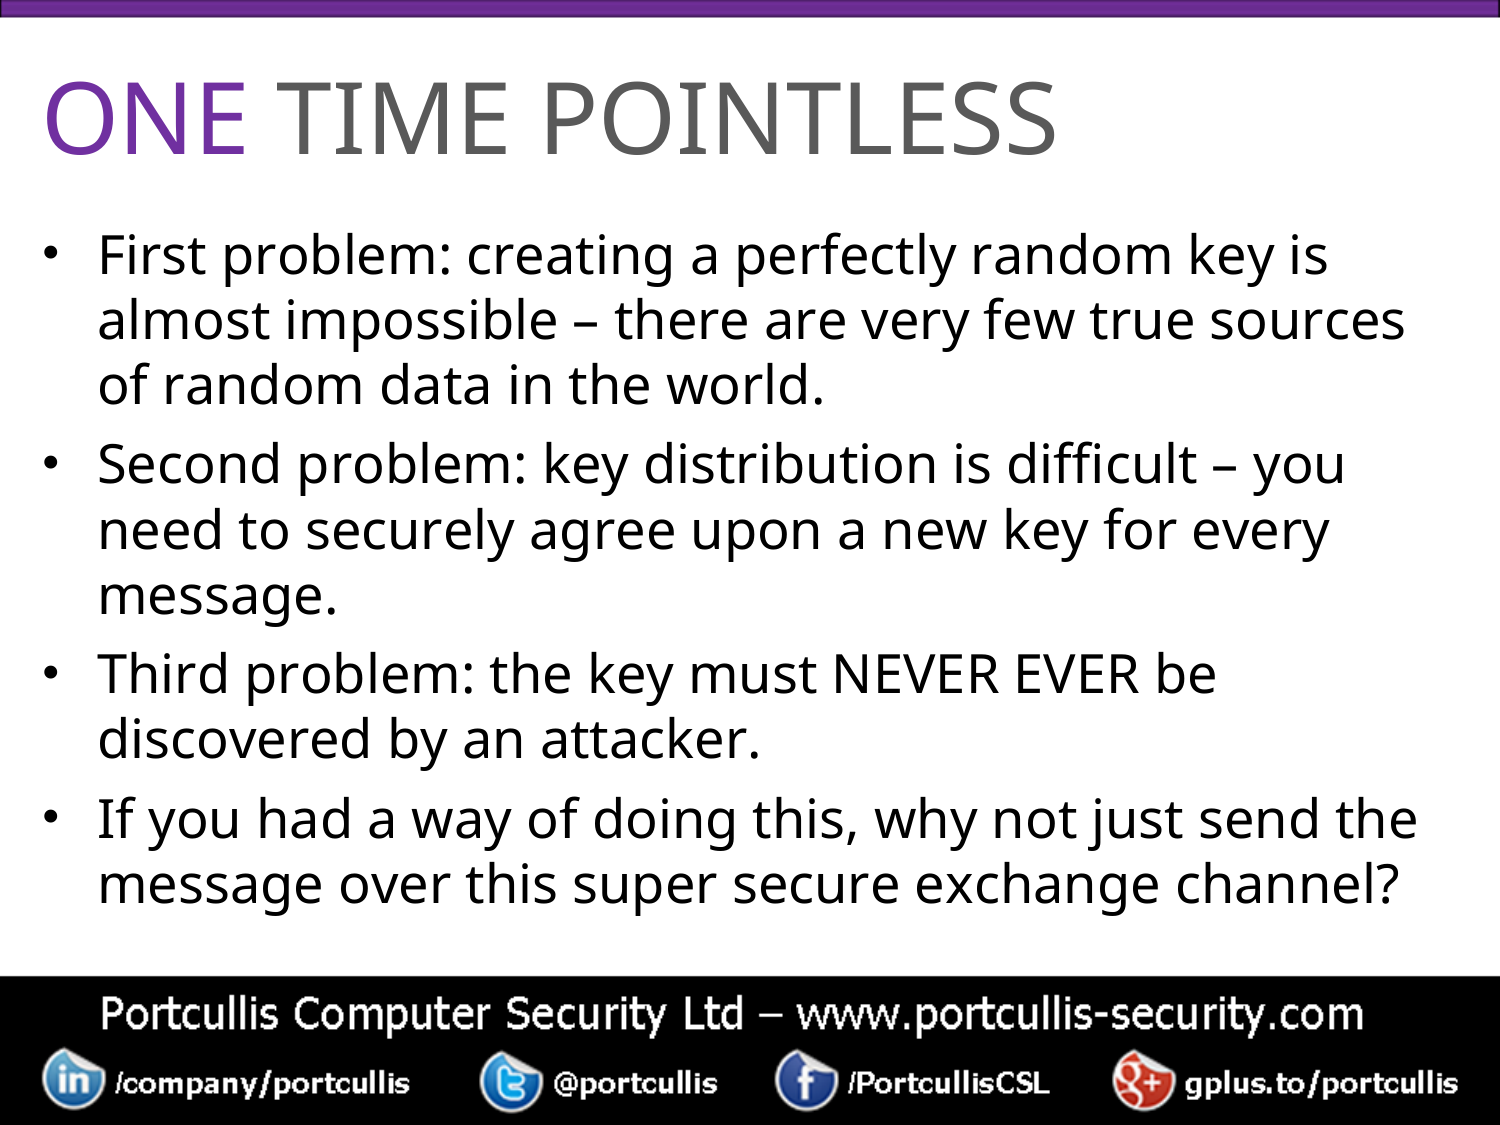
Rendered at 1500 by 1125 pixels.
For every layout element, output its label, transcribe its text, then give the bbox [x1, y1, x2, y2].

list First problem: creating a perfectly random key is almost impossible – there are very few true sources of random data in the world. Second problem: key distribution is difficult – you need to securely agree upon a new key for every message. Third problem: the key must NEVER EVER be discovered by an attacker. If you had a way of doing this, why not just send the message over this super secure exchange channel? [41, 219, 1428, 965]
picture [0, 0, 1500, 1125]
title ONE TIME POINTLESS [41, 42, 1434, 202]
